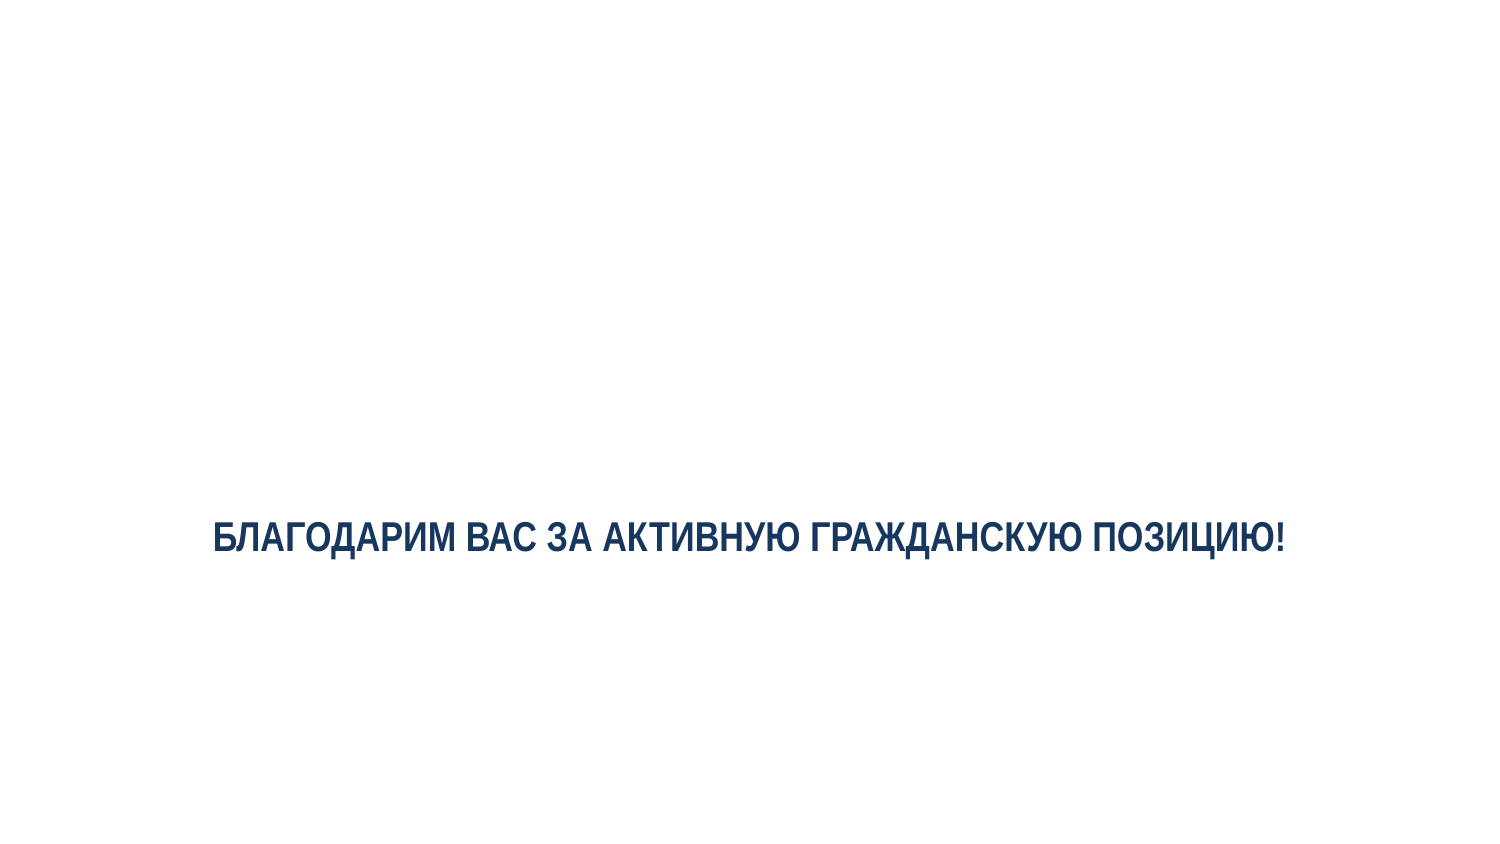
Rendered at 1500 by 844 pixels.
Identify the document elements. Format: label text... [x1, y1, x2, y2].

text_box БЛАГОДАРИМ ВАС ЗА АКТИВНУЮ ГРАЖДАНСКУЮ ПОЗИЦИЮ! [156, 502, 1343, 568]
